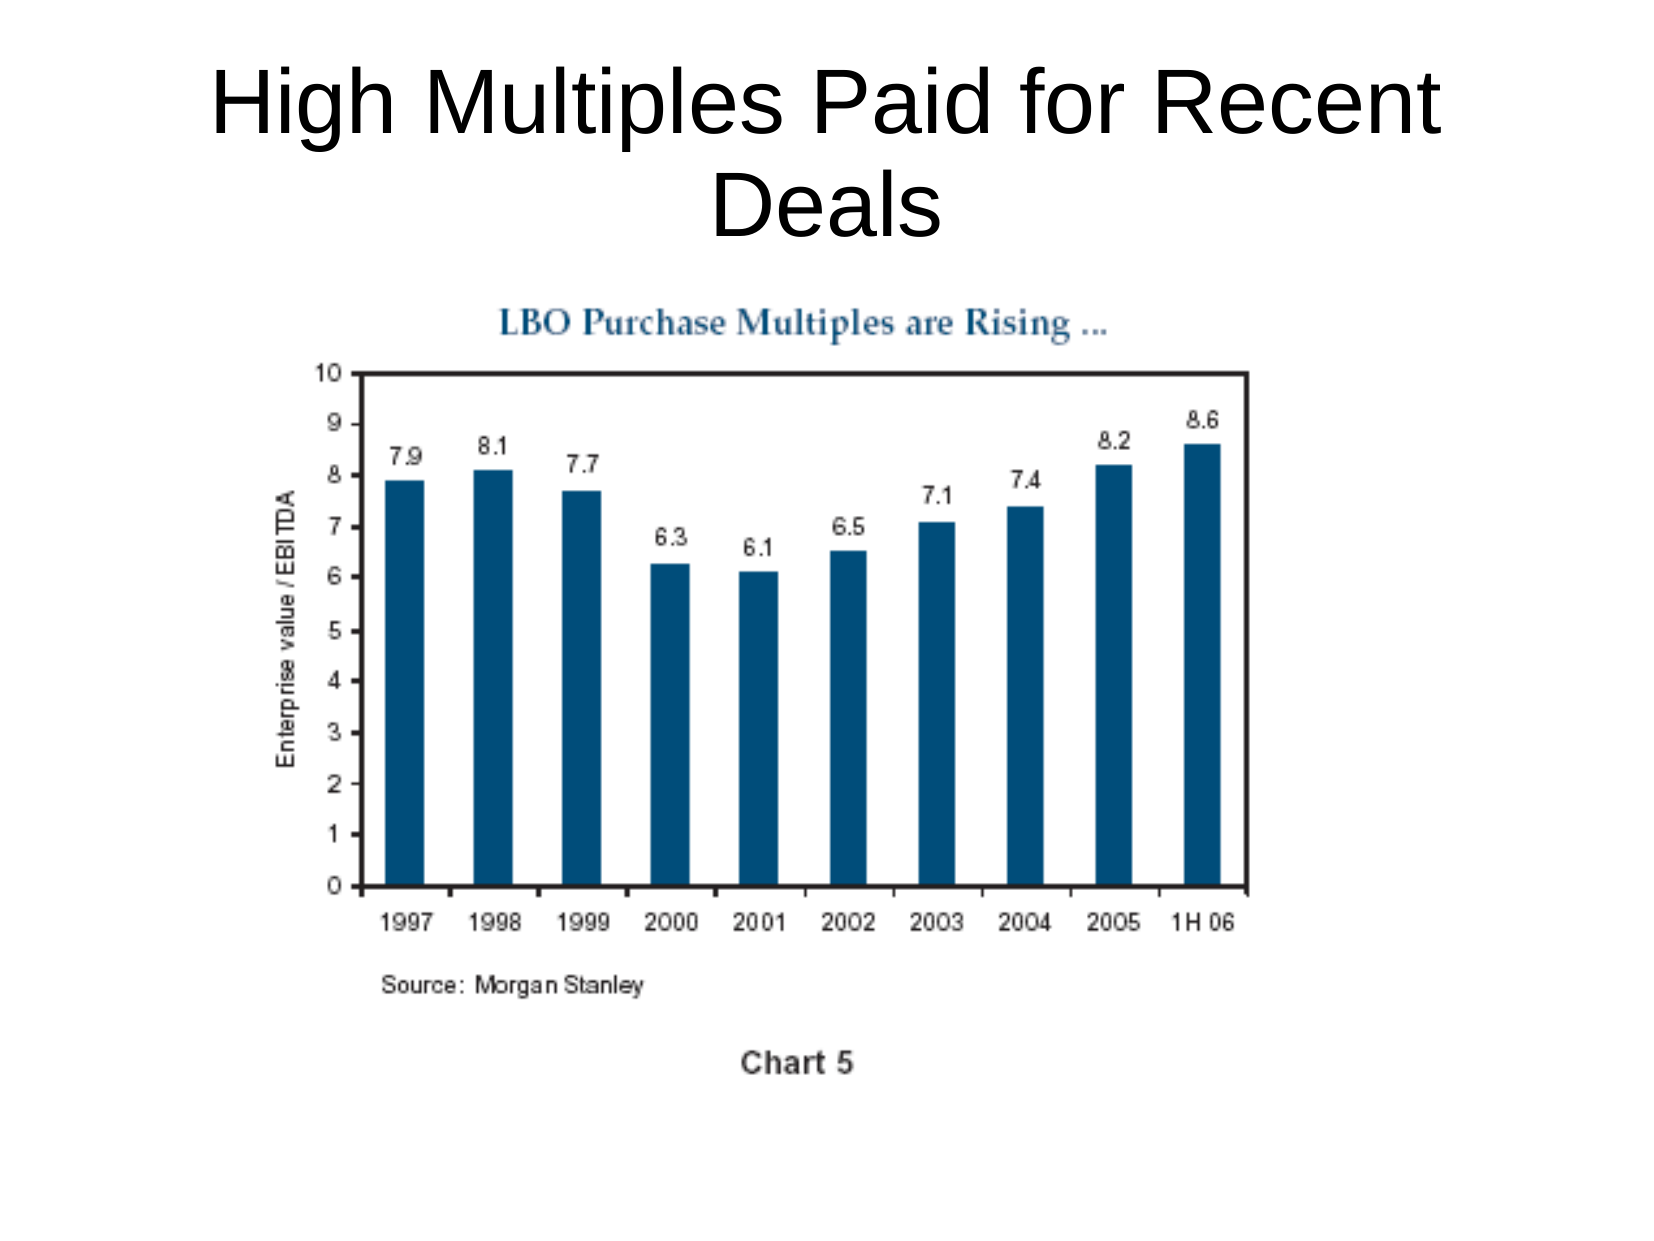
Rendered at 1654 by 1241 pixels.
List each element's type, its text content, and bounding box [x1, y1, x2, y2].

title High Multiples Paid for Recent Deals [82, 50, 1571, 256]
chart [82, 290, 1571, 1109]
picture [261, 299, 1276, 1093]
